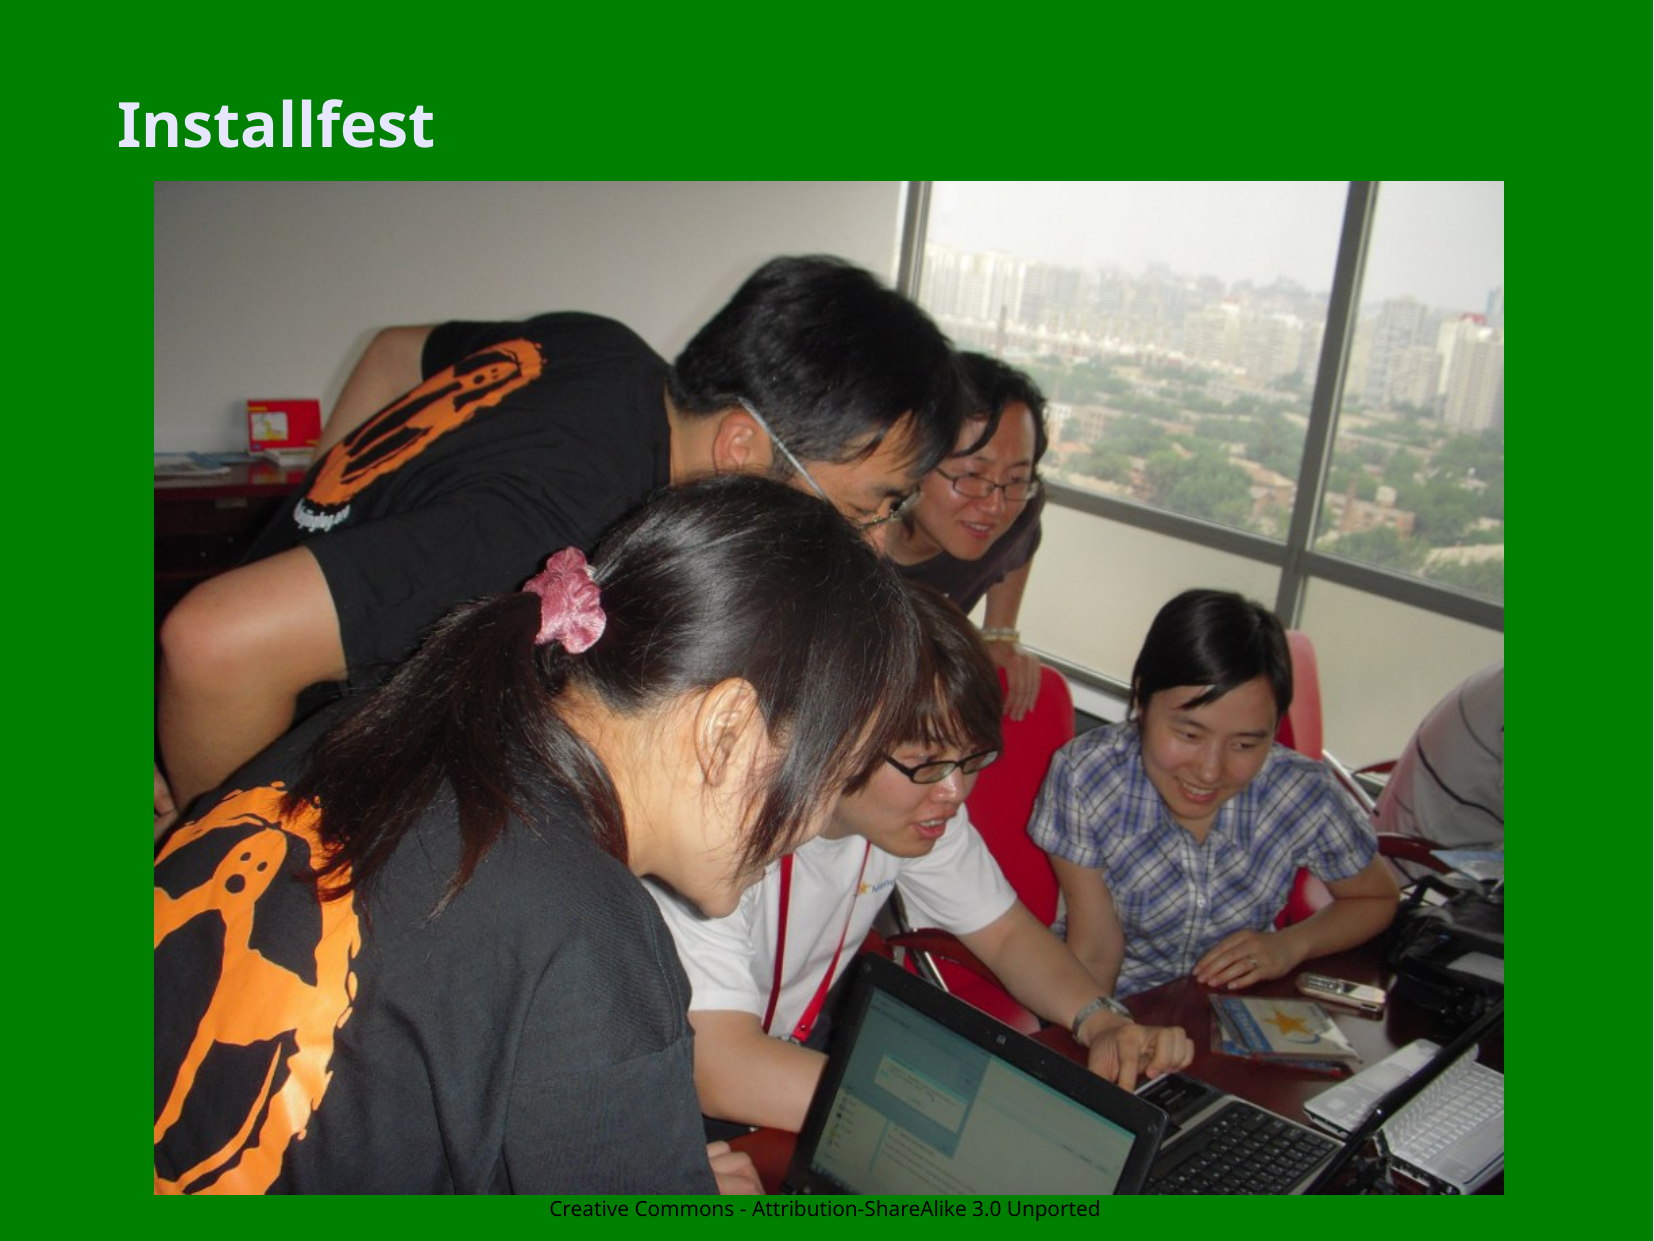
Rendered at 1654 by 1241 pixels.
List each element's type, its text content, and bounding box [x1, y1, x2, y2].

picture [154, 181, 1504, 1195]
text_box Installfest [102, 73, 460, 164]
